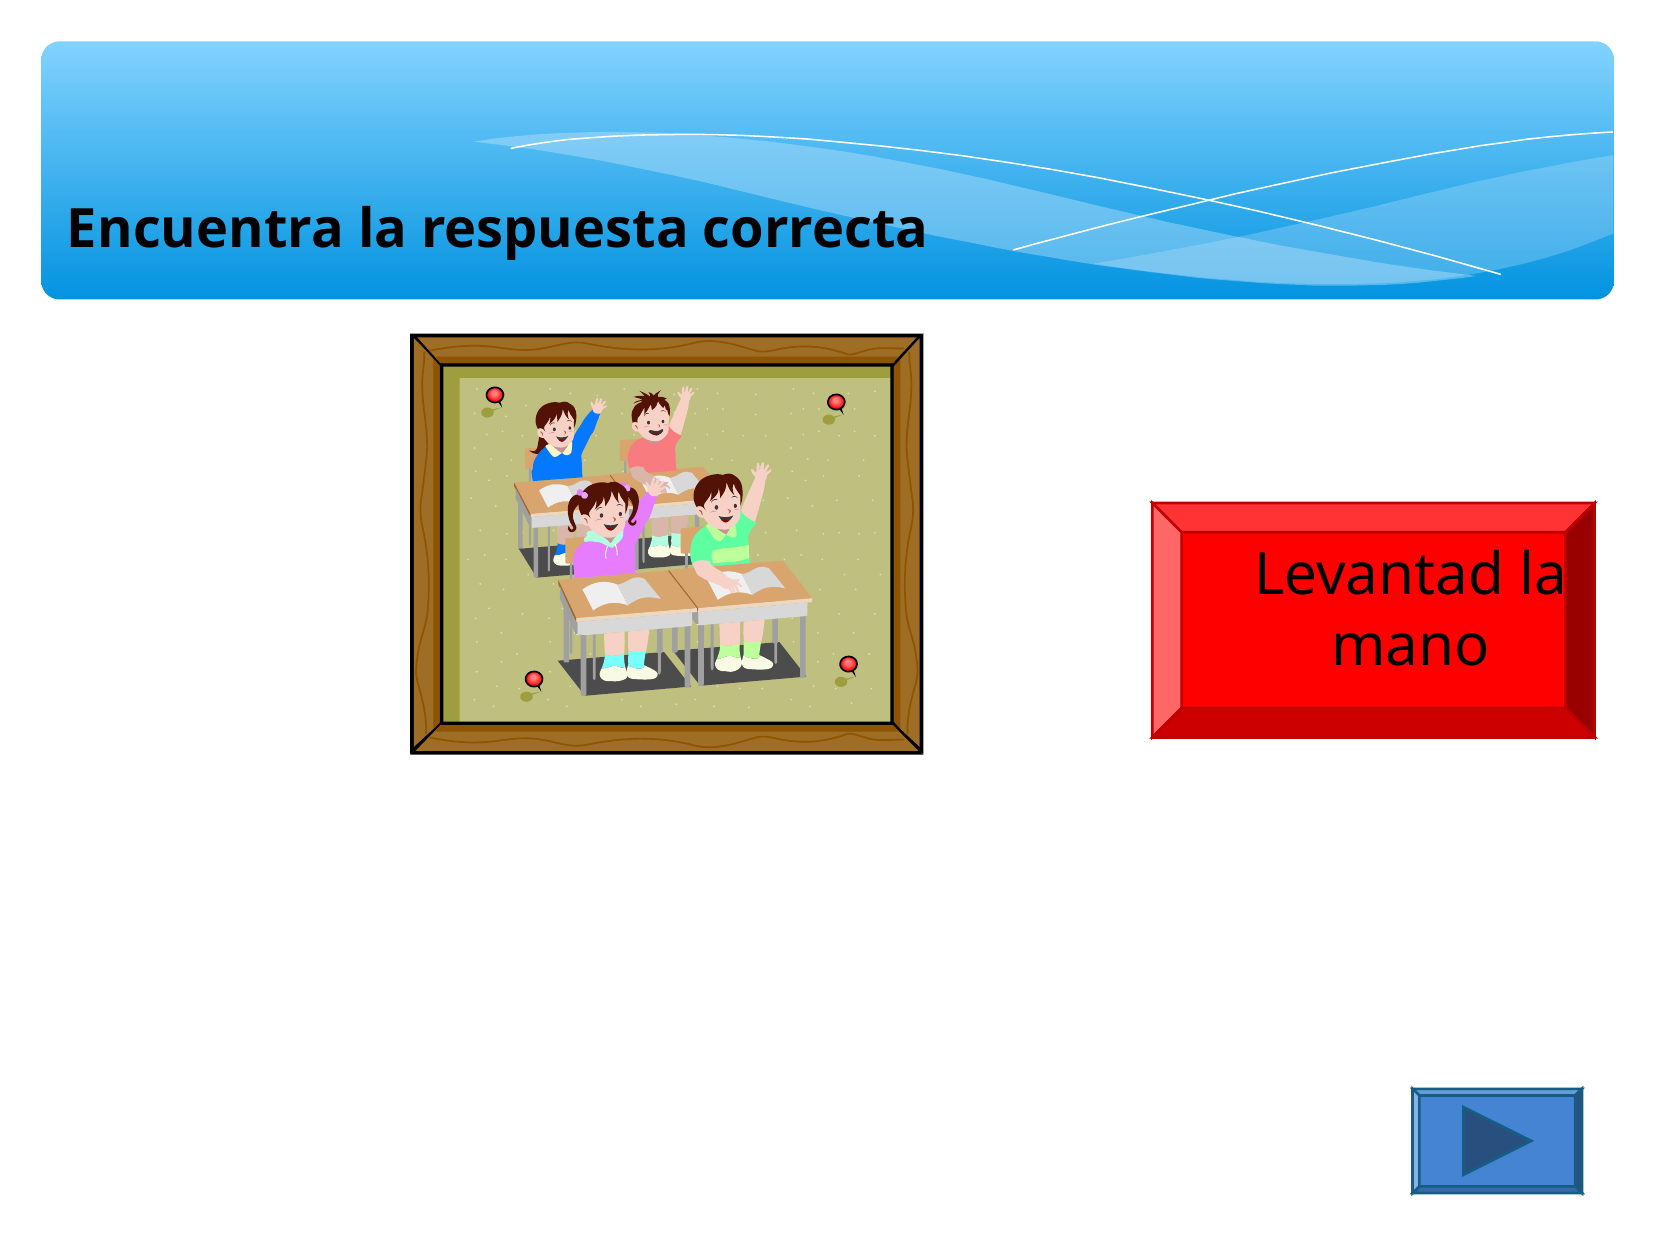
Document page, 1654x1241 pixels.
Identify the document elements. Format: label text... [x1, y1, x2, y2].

text_box [1413, 1088, 1583, 1194]
text_box Encuentra la respuesta correcta [52, 182, 1107, 273]
text_box Levantad la mano [1191, 529, 1595, 685]
picture [410, 333, 924, 755]
text_box [1153, 533, 1595, 738]
text_box [1568, 502, 1595, 529]
